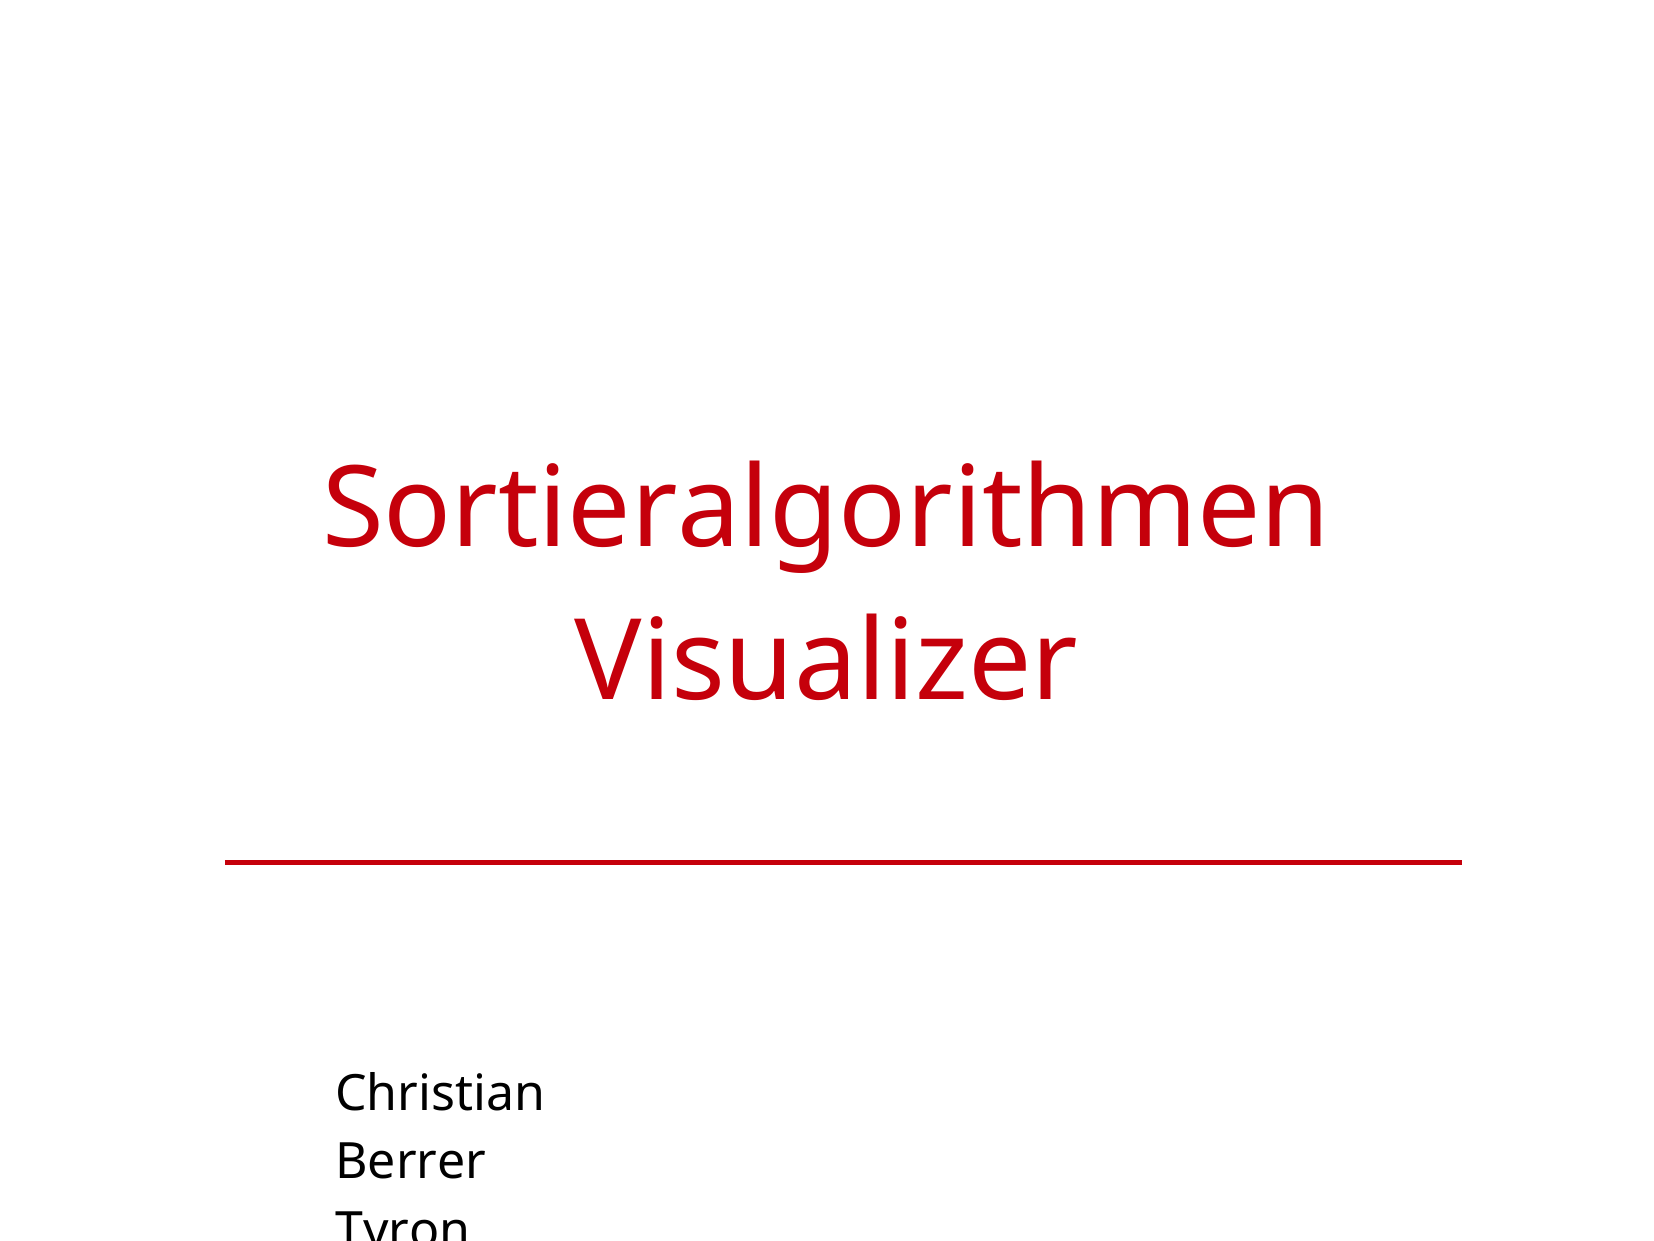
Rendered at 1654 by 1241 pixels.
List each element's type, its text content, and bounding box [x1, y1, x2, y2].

text_box Christian Berrer Tyron Madlener [320, 1049, 713, 1177]
subtitle Sortieralgorithmen Visualizer [82, 49, 1571, 1109]
